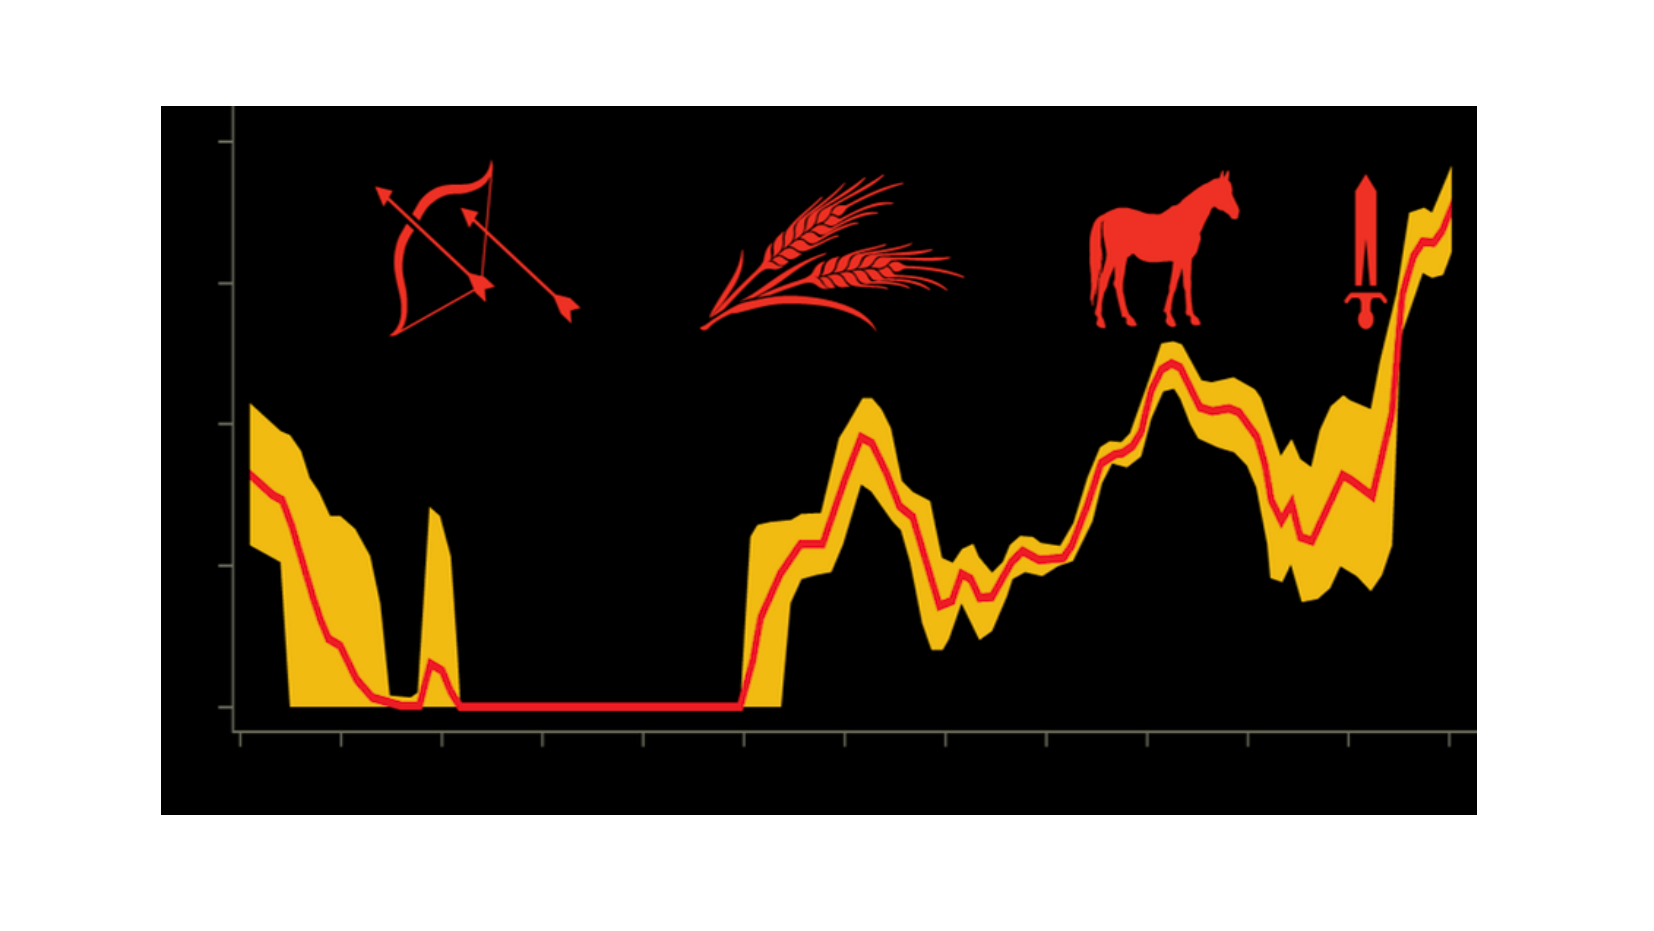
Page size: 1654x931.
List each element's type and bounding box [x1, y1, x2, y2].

picture [161, 106, 1477, 815]
